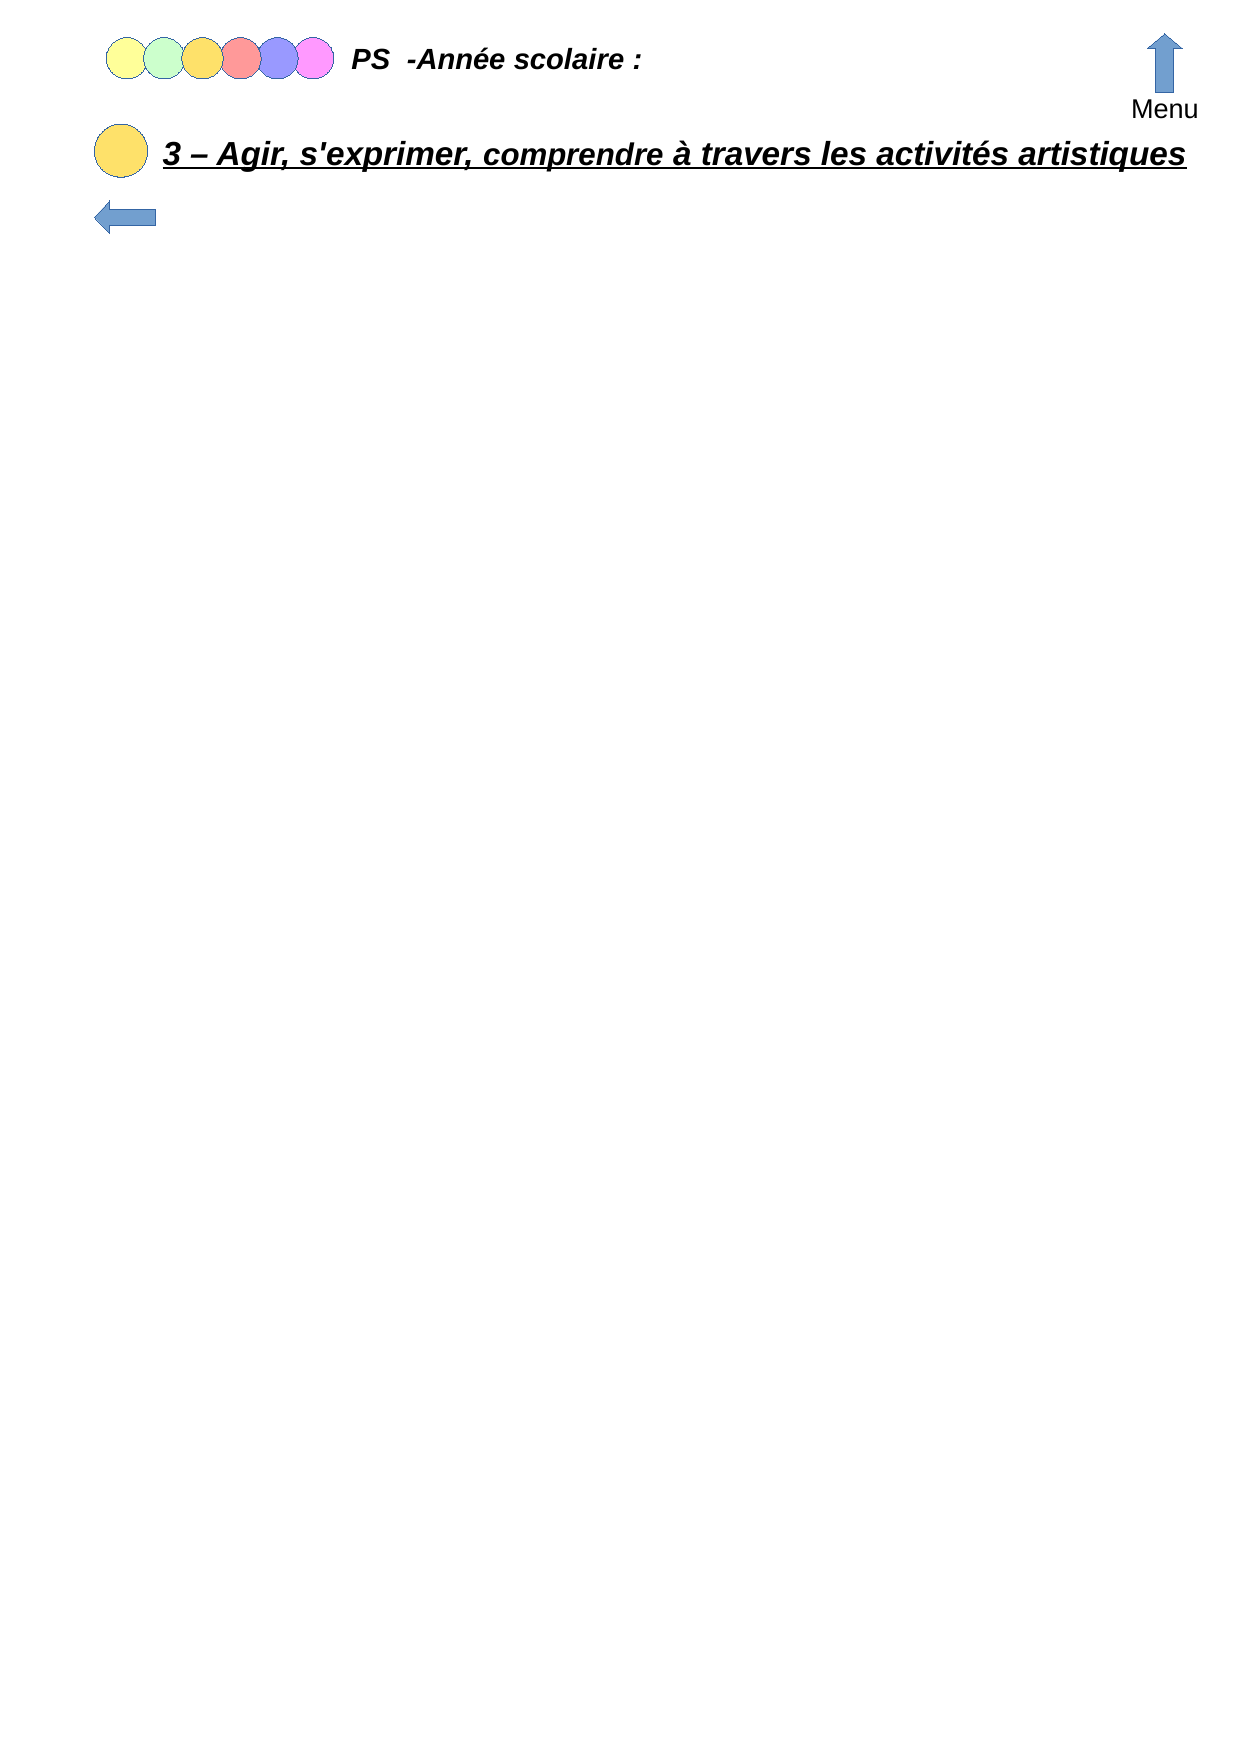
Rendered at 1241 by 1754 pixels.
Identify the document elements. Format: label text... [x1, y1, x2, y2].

text_box 3 – Agir, s'exprimer, comprendre à travers les activités artistiques [147, 127, 1211, 180]
text_box Menu [1147, 33, 1183, 93]
text_box PS -Année scolaire : [336, 35, 1058, 86]
text_box [106, 37, 334, 79]
text_box [94, 124, 148, 178]
text_box [94, 200, 156, 234]
